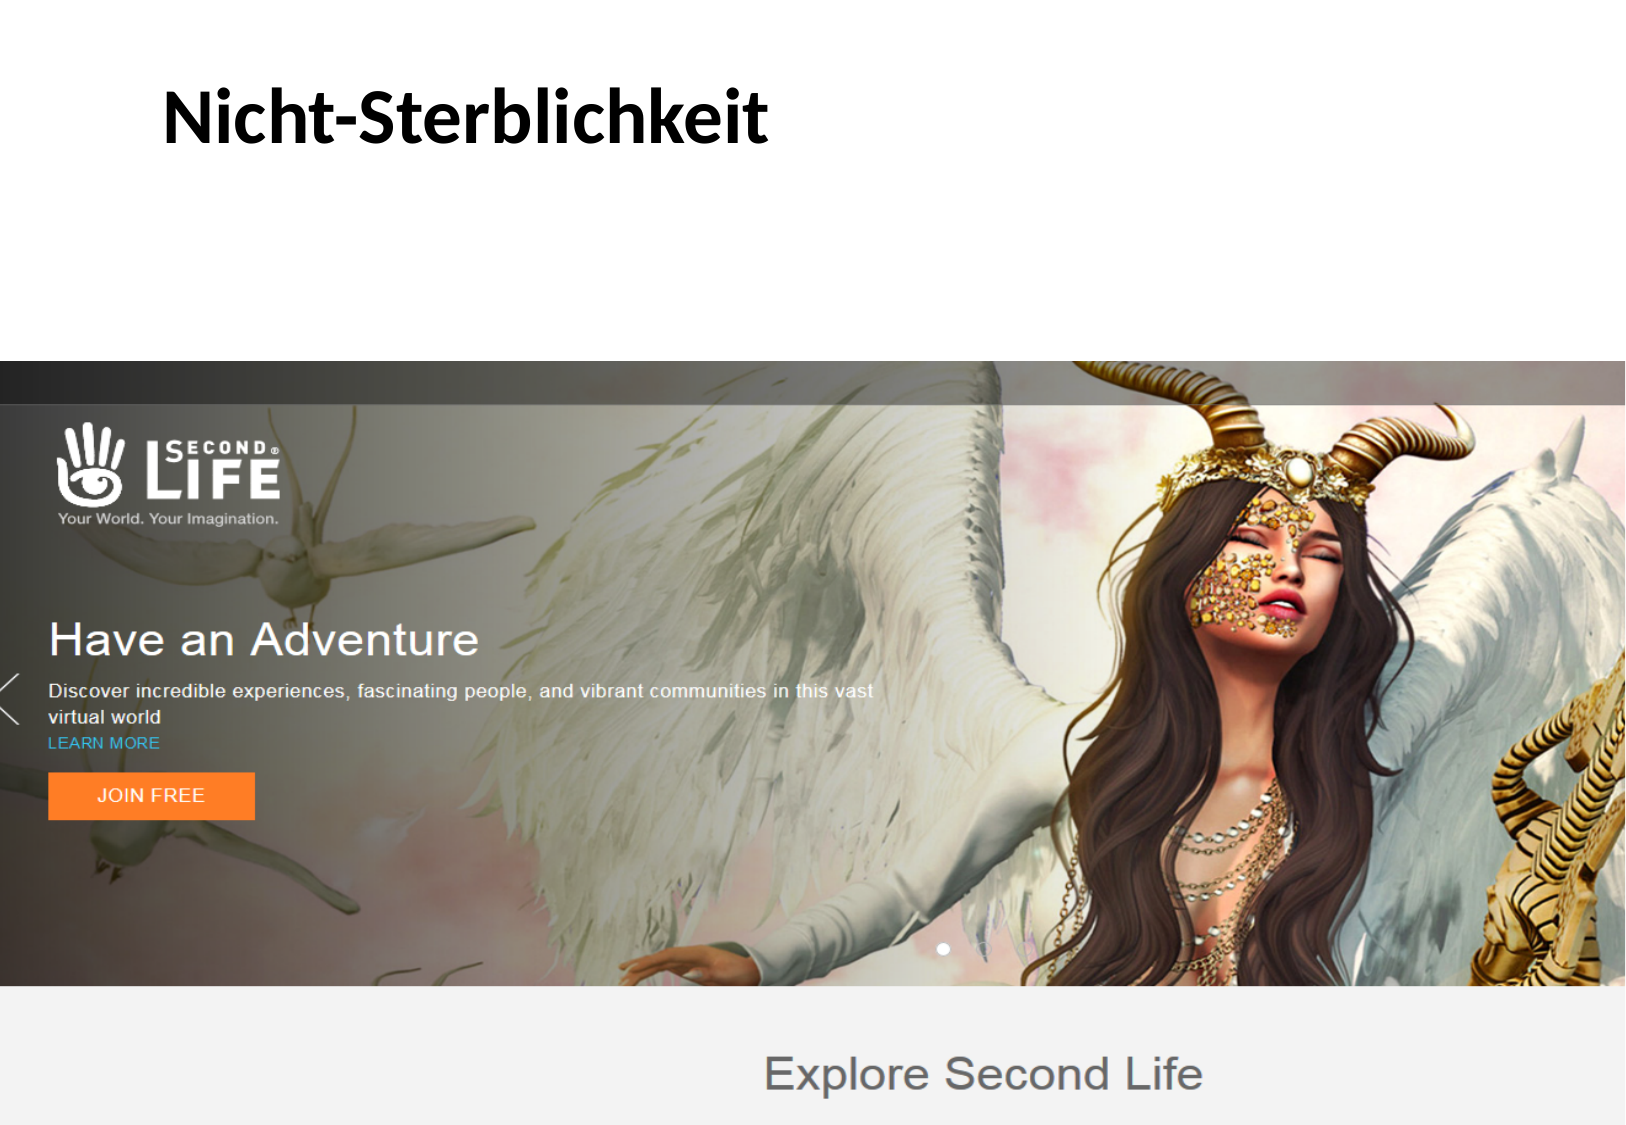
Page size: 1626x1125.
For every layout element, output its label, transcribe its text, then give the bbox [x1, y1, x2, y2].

picture [0, 361, 1626, 1125]
title Nicht-Sterblichkeit [162, 74, 1461, 175]
